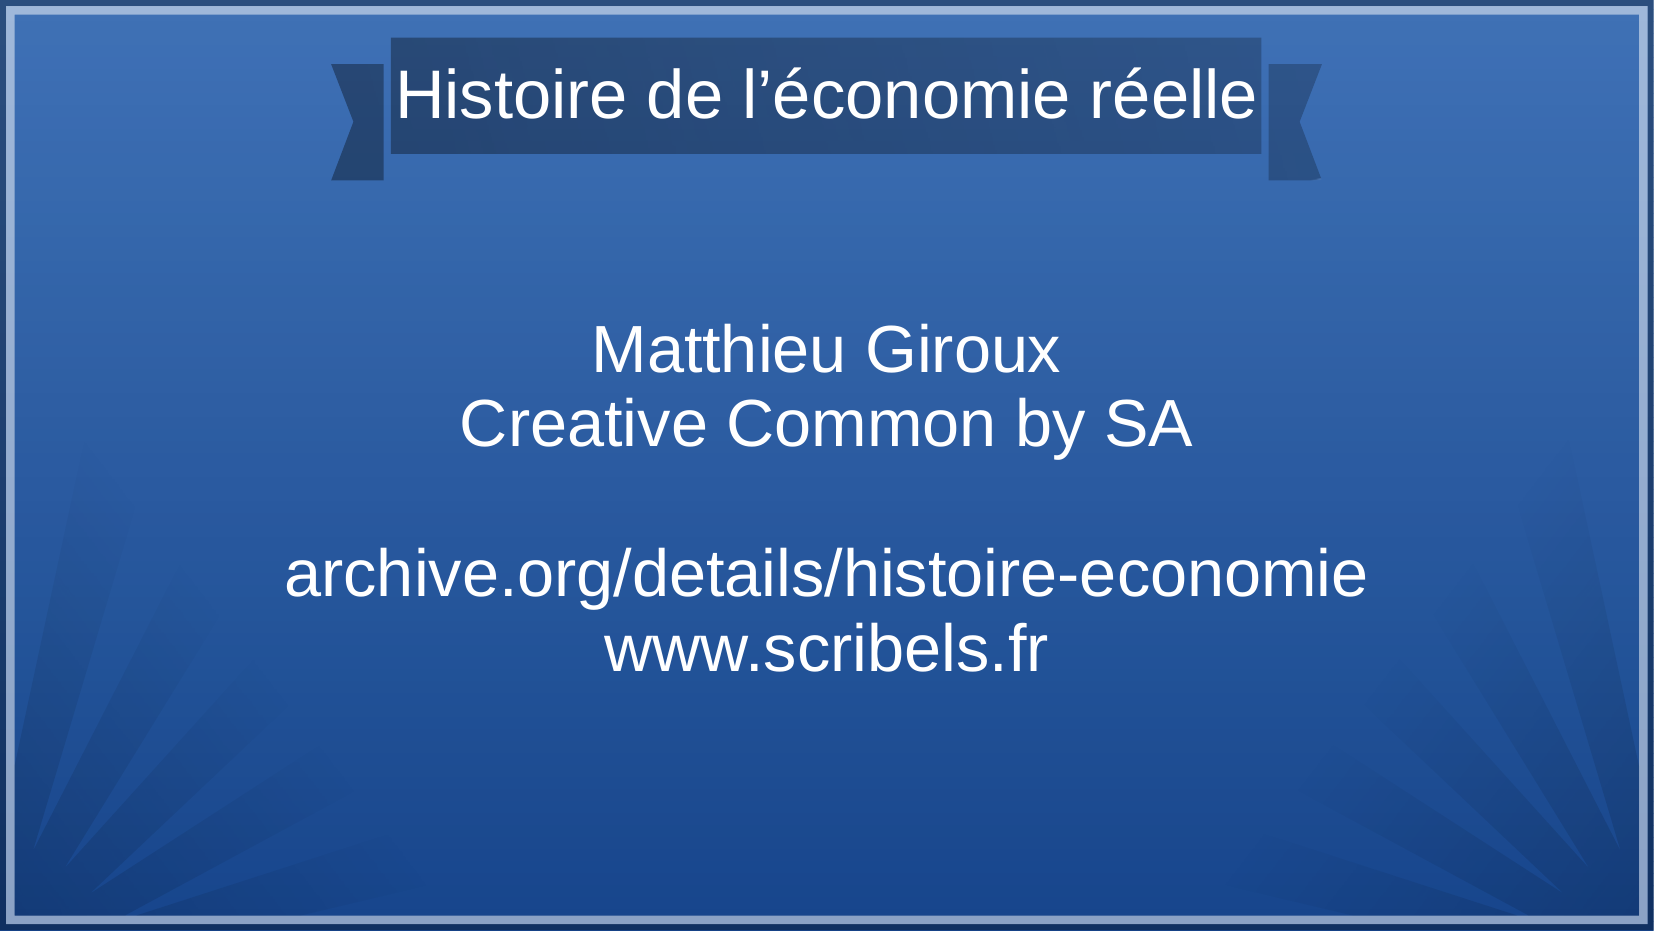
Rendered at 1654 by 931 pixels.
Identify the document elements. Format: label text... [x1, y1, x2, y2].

subtitle Matthieu Giroux Creative Common by SA archive.org/details/histoire-economie www.scribels.fr [82, 224, 1571, 848]
title Histoire de l’économie réelle [389, 35, 1264, 154]
